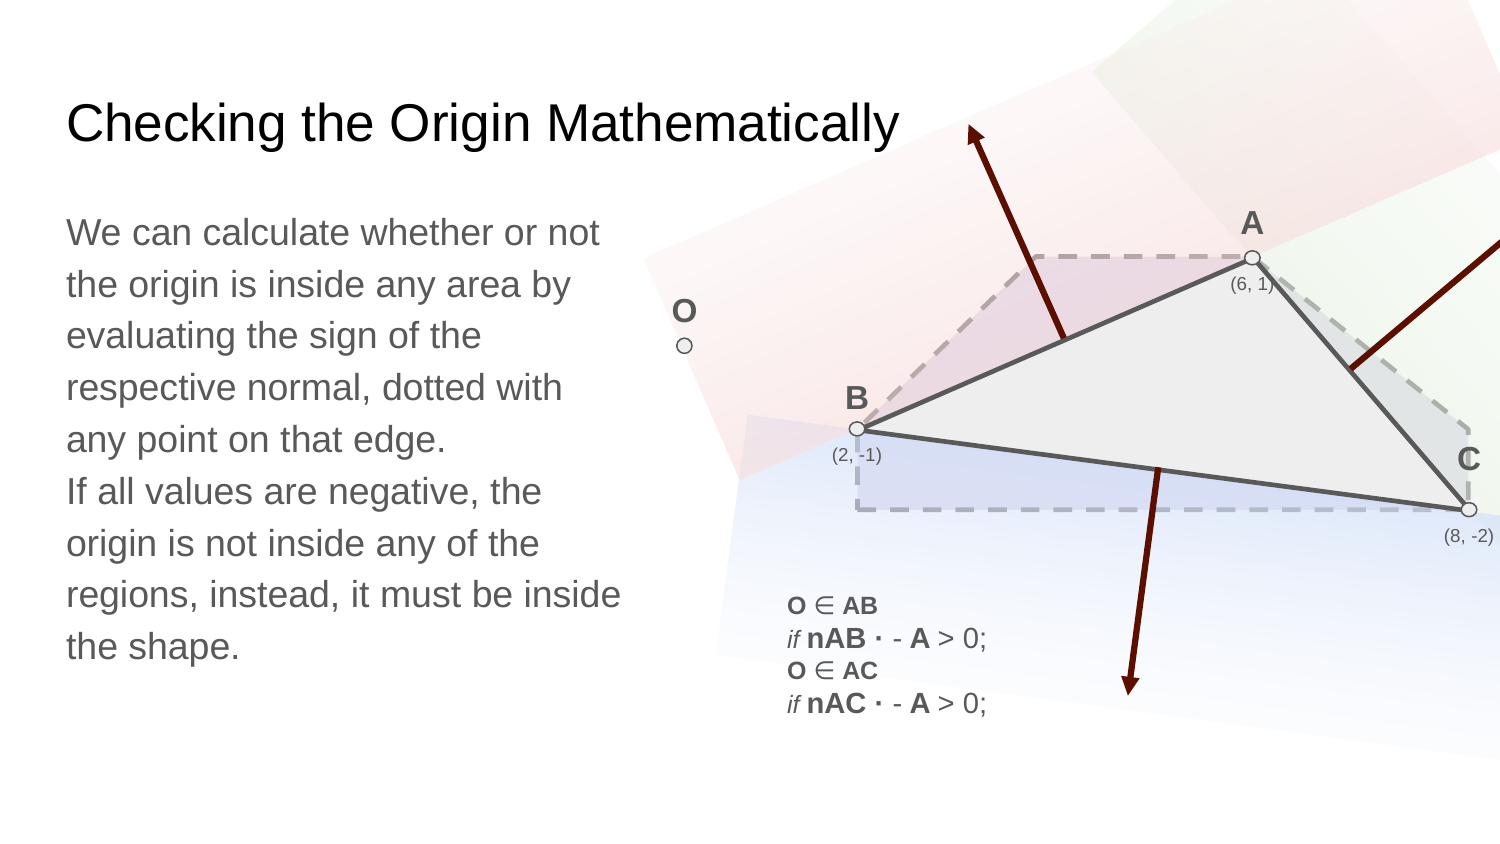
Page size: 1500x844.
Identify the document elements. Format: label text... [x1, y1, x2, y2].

text_box (2, -1) [806, 435, 908, 474]
text_box (6, 1) [1201, 264, 1303, 303]
text_box A [1216, 186, 1289, 257]
title Checking the Origin Mathematically [51, 72, 1449, 167]
text_box (8, -2) [1418, 515, 1500, 554]
text_box O ∈ AB if nAB · - A > 0; O ∈ AC if nAC · - A > 0; [772, 574, 1028, 735]
text_box [649, 0, 1500, 760]
text_box O [648, 274, 721, 345]
list We can calculate whether or not the origin is inside any area by evaluating the sign of the respective normal, dotted with any point on that edge. If all values are negative, the origin is not inside any of the regions, instead, it must be inside the shape. [51, 186, 649, 750]
text_box B [821, 361, 893, 432]
text_box C [1433, 421, 1500, 492]
